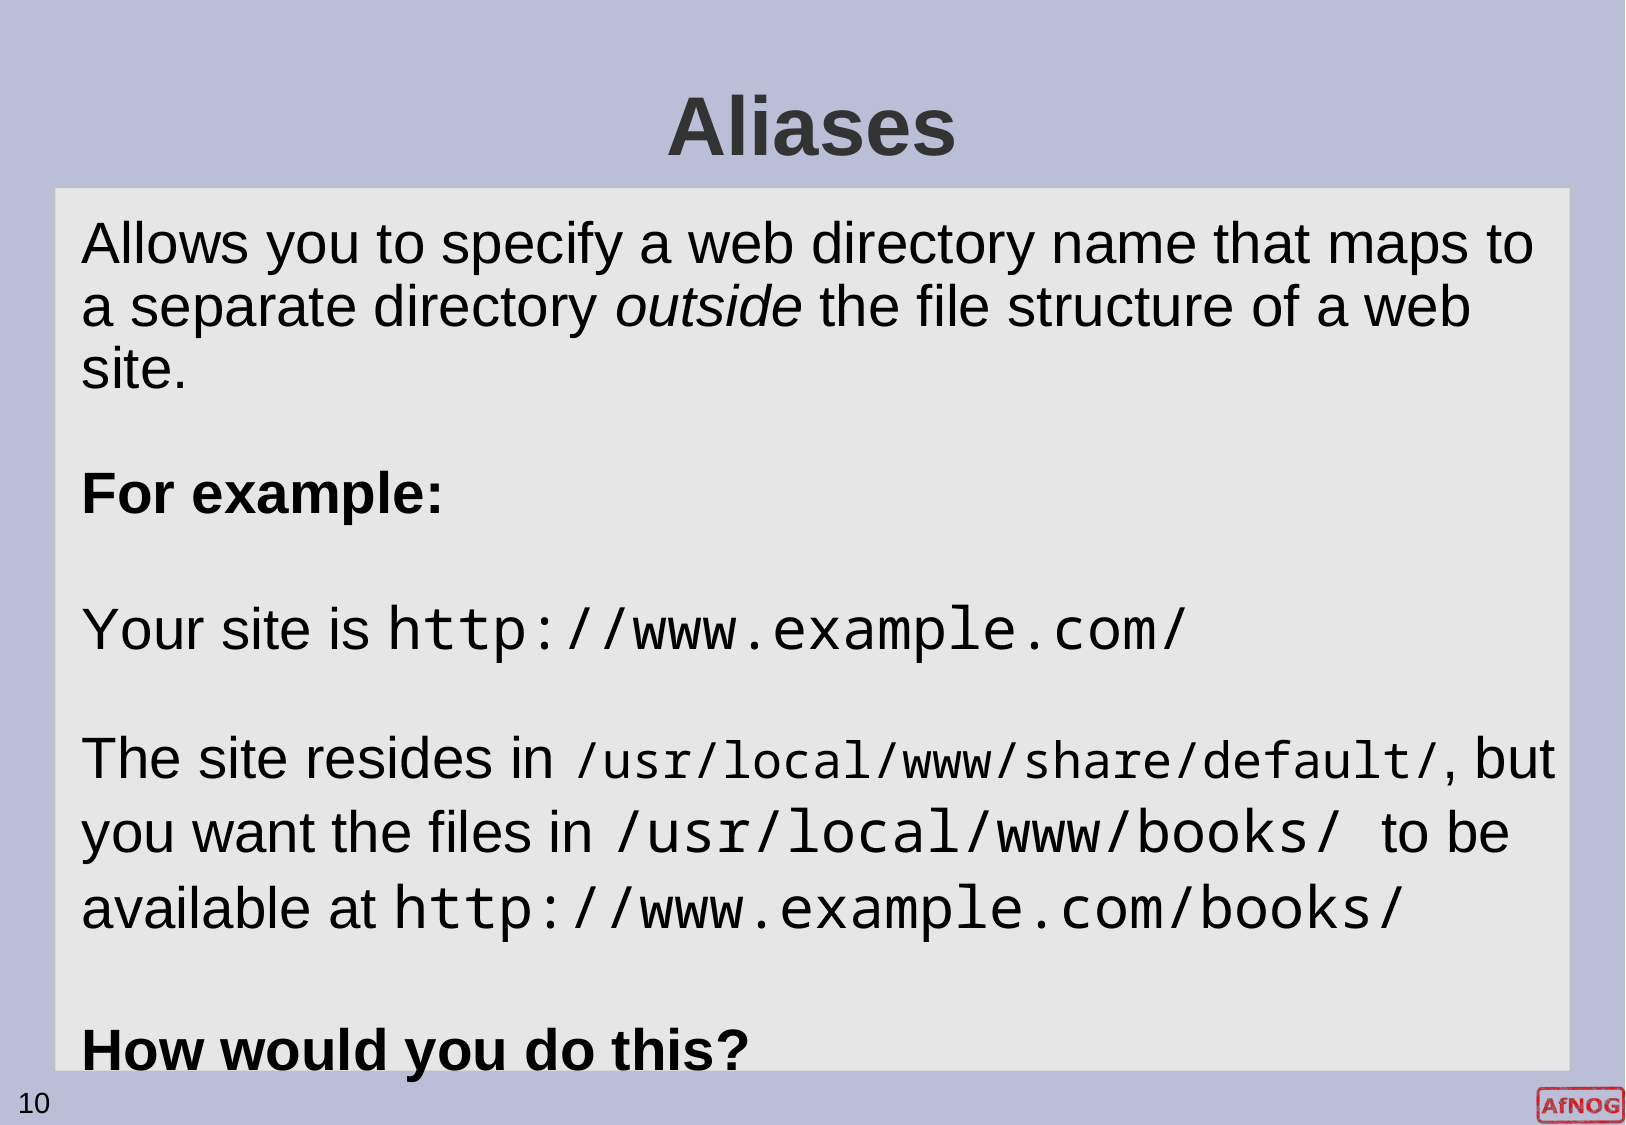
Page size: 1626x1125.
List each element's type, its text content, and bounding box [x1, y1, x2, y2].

list Allows you to specify a web directory name that maps to a separate directory outside the file structure of a web site. For example: Your site is http://www.example.com/ The site resides in /usr/local/www/share/default/, but you want the files in /usr/local/www/books/ to be available at http://www.example.com/books/ How would you do this? [81, 214, 1560, 1063]
picture [1535, 1085, 1626, 1125]
title Aliases [54, 44, 1571, 215]
